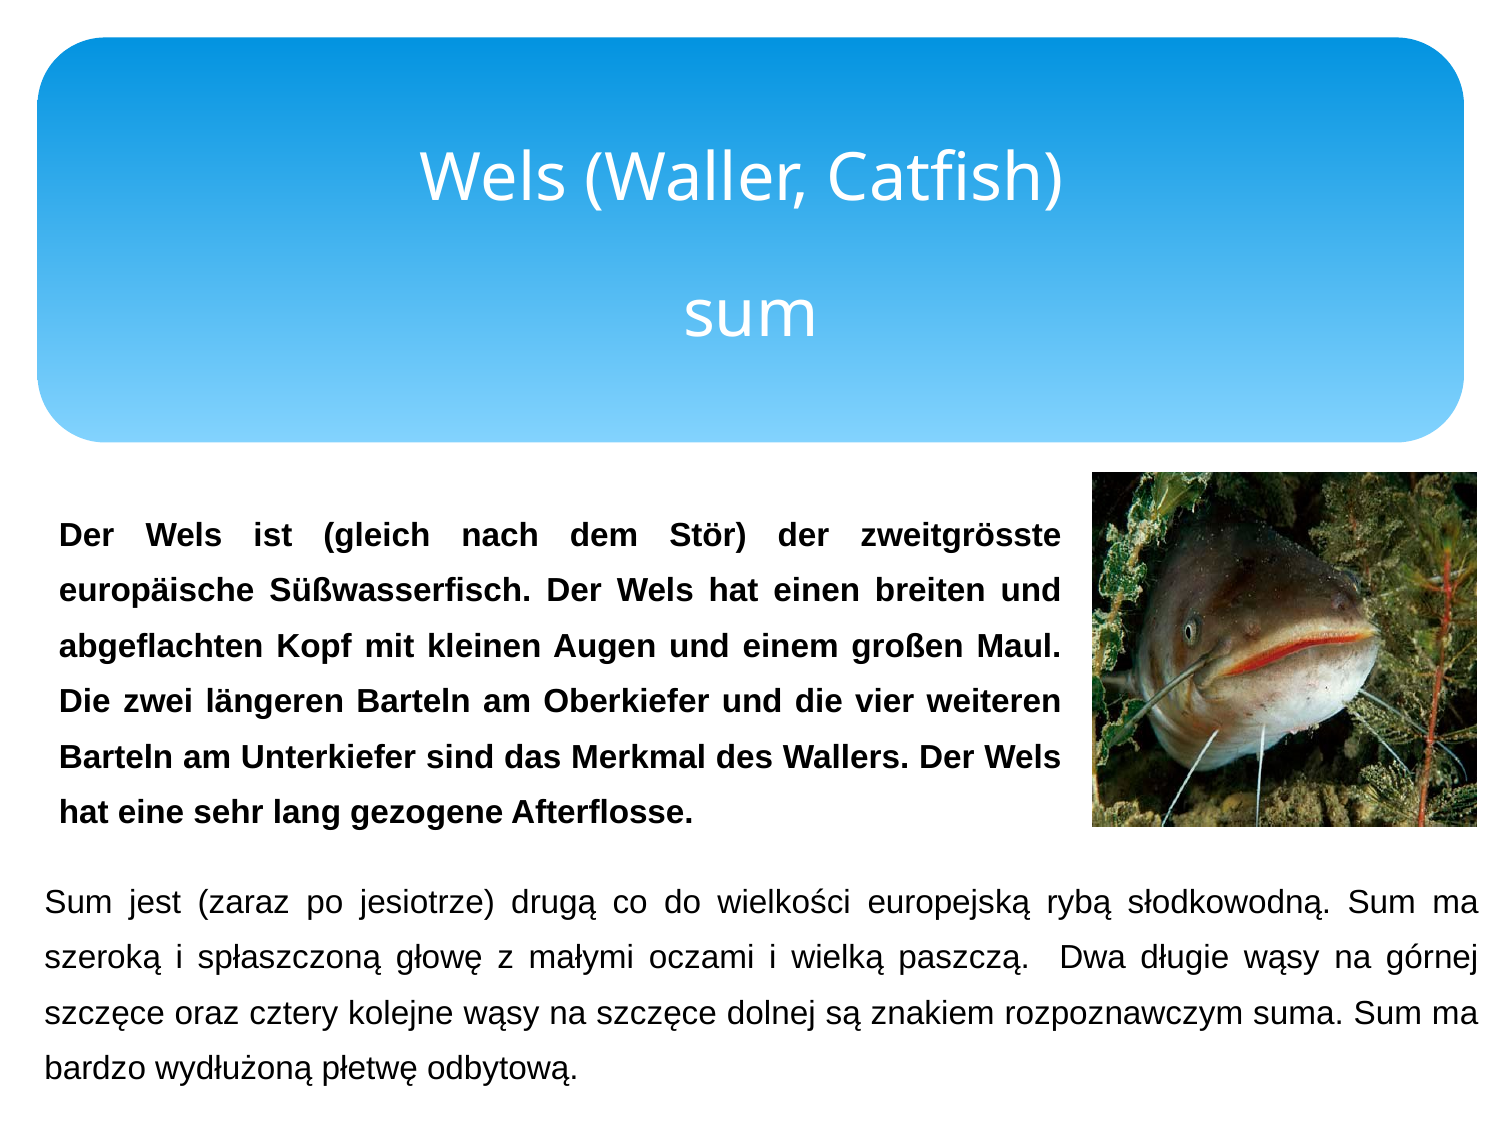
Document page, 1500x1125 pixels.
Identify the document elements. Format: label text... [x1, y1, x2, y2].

subtitle Der Wels ist (gleich nach dem Stör) der zweitgrösste europäische Süßwasserfisch. Der Wels hat einen breiten und abgeflachten Kopf mit kleinen Augen und einem großen Maul. Die zwei längeren Barteln am Oberkiefer und die vier weiteren Barteln am Unterkiefer sind das Merkmal des Wallers. Der Wels hat eine sehr lang gezogene Afterflosse. [59, 472, 1063, 857]
text_box Sum jest (zaraz po jesiotrze) drugą co do wielkości europejską rybą słodkowodną. Sum ma szeroką i spłaszczoną głowę z małymi oczami i wielką paszczą. Dwa długie wąsy na górnej szczęce oraz cztery kolejne wąsy na szczęce dolnej są znakiem rozpoznawczym suma. Sum ma bardzo wydłużoną płetwę odbytową. [29, 857, 1500, 1077]
picture [1092, 472, 1477, 827]
title Wels (Waller, Catfish) sum [67, 85, 1418, 355]
